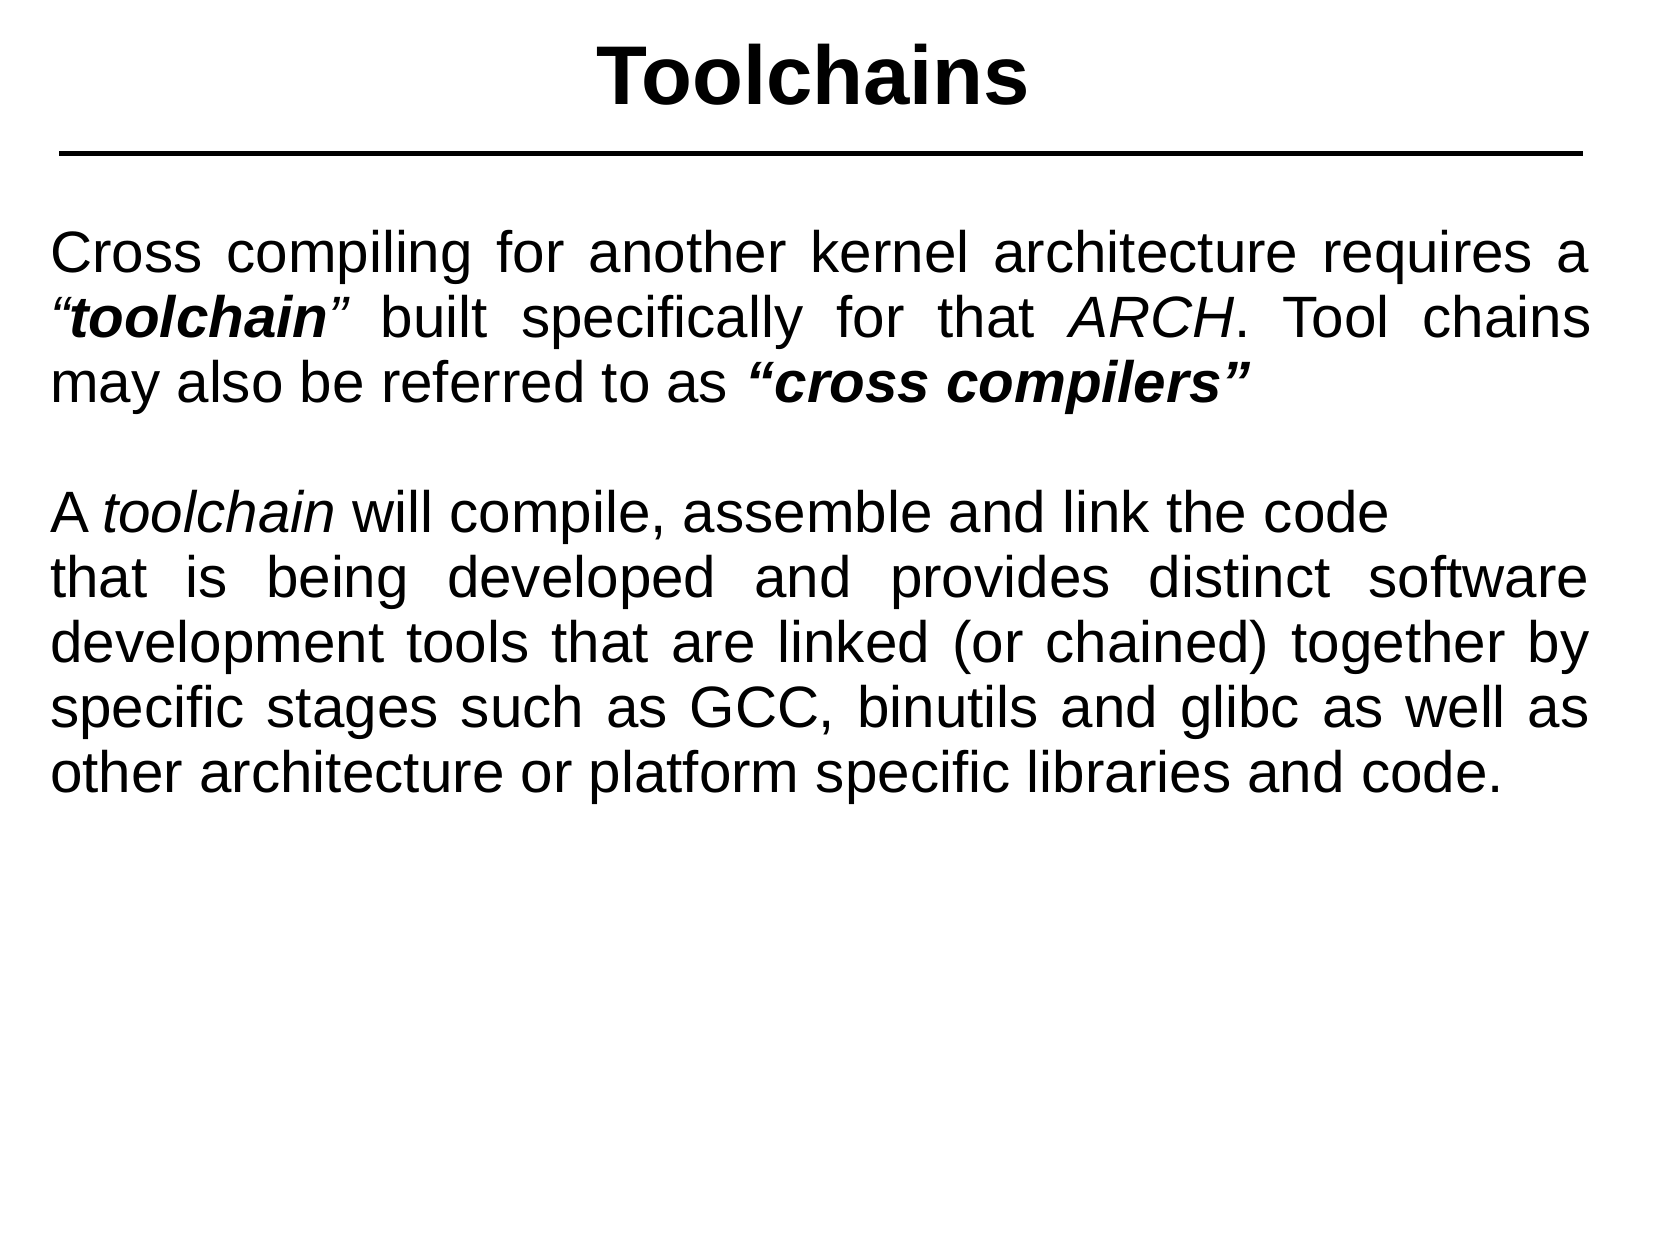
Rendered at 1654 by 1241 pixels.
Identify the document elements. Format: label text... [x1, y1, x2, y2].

text_box Toolchains [57, 21, 1570, 164]
text_box Cross compiling for another kernel architecture requires a “toolchain” built specifically for that ARCH. Tool chains may also be referred to as “cross compilers” A toolchain will compile, assemble and link the code that is being developed and provides distinct software development tools that are linked (or chained) together by specific stages such as GCC, binutils and glibc as well as other architecture or platform specific libraries and code. [35, 212, 1607, 1125]
